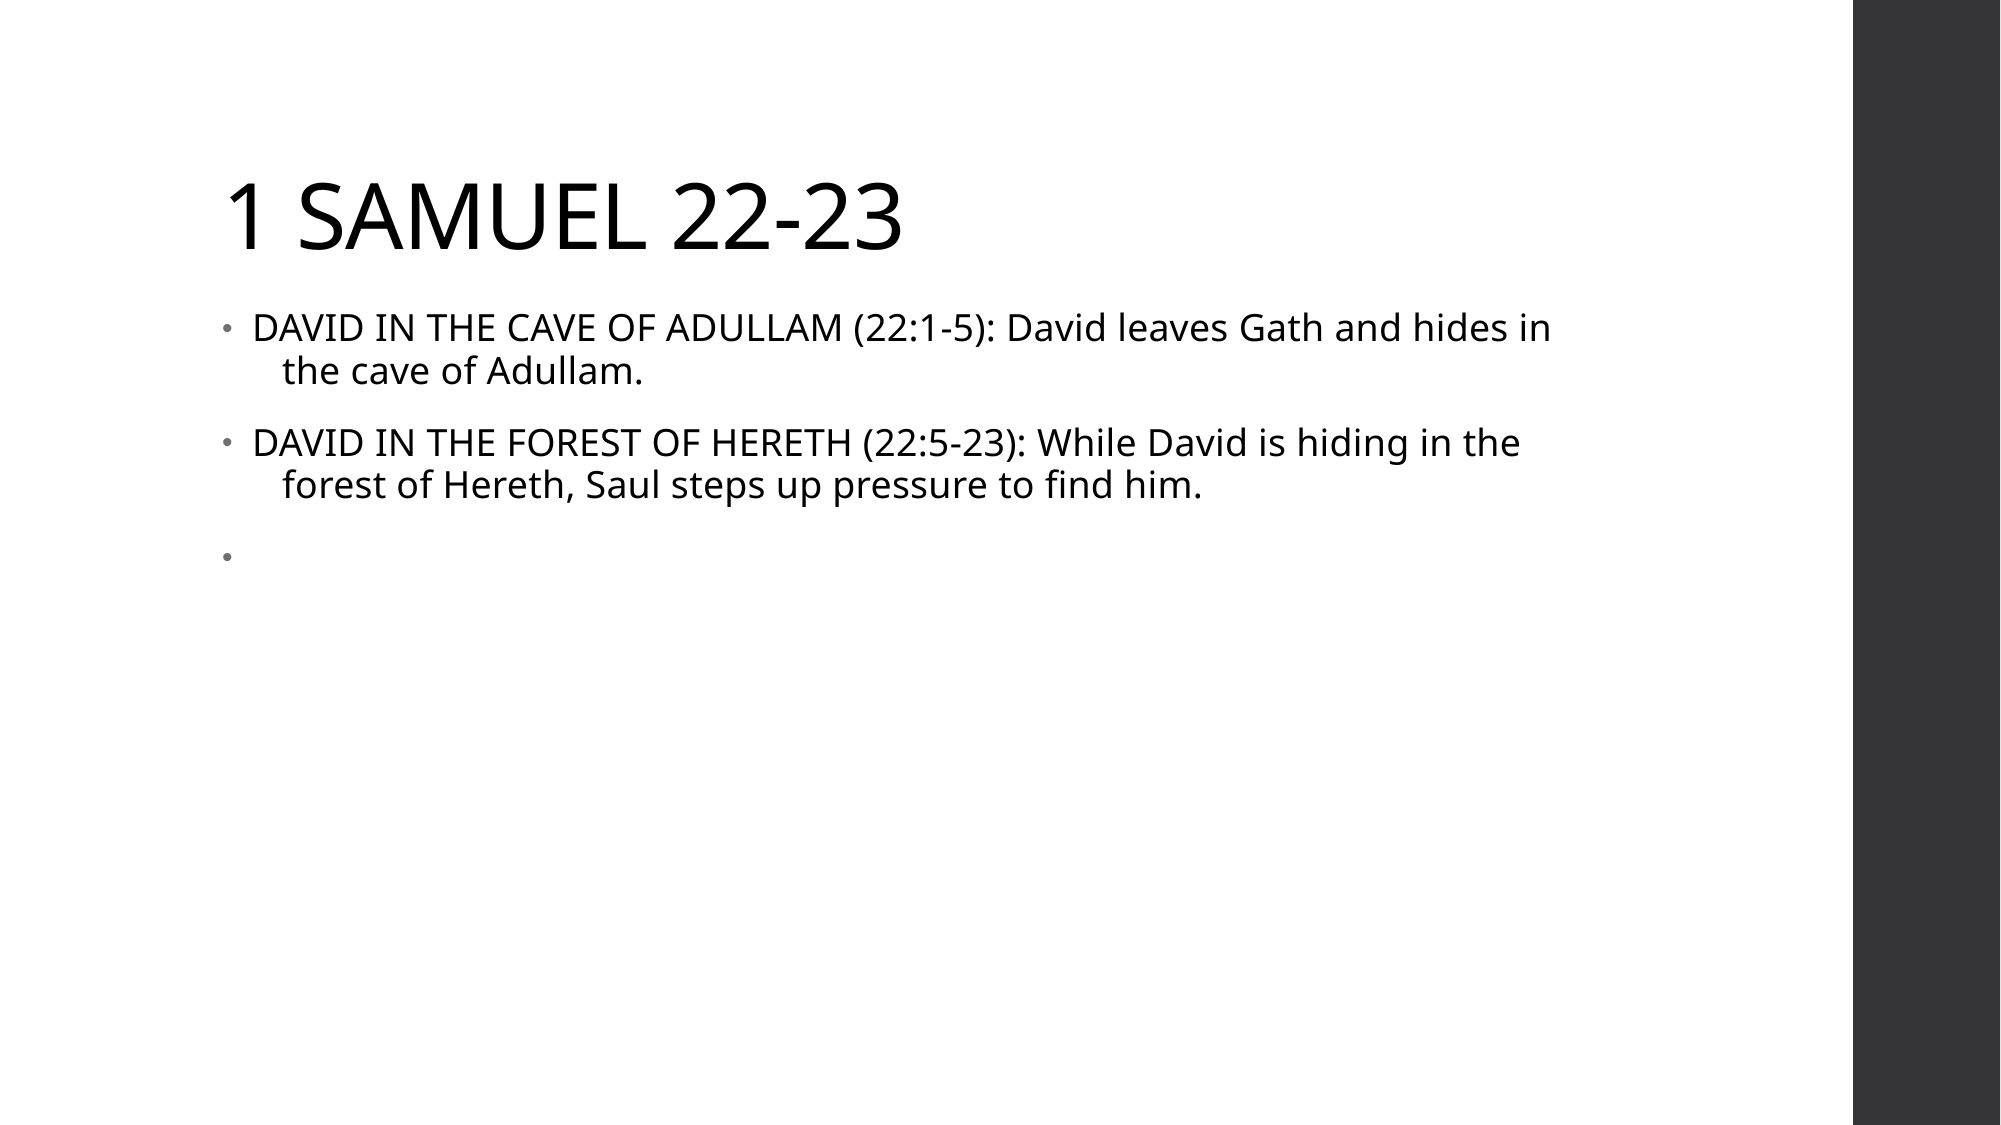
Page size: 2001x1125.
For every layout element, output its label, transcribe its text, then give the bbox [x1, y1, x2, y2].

title 1 SAMUEL 22-23 [206, 60, 1797, 278]
list DAVID IN THE CAVE OF ADULLAM (22:1-5): David leaves Gath and hides in the cave of Adullam. DAVID IN THE FOREST OF HERETH (22:5-23): While David is hiding in the forest of Hereth, Saul steps up pressure to find him. [206, 299, 1617, 1014]
